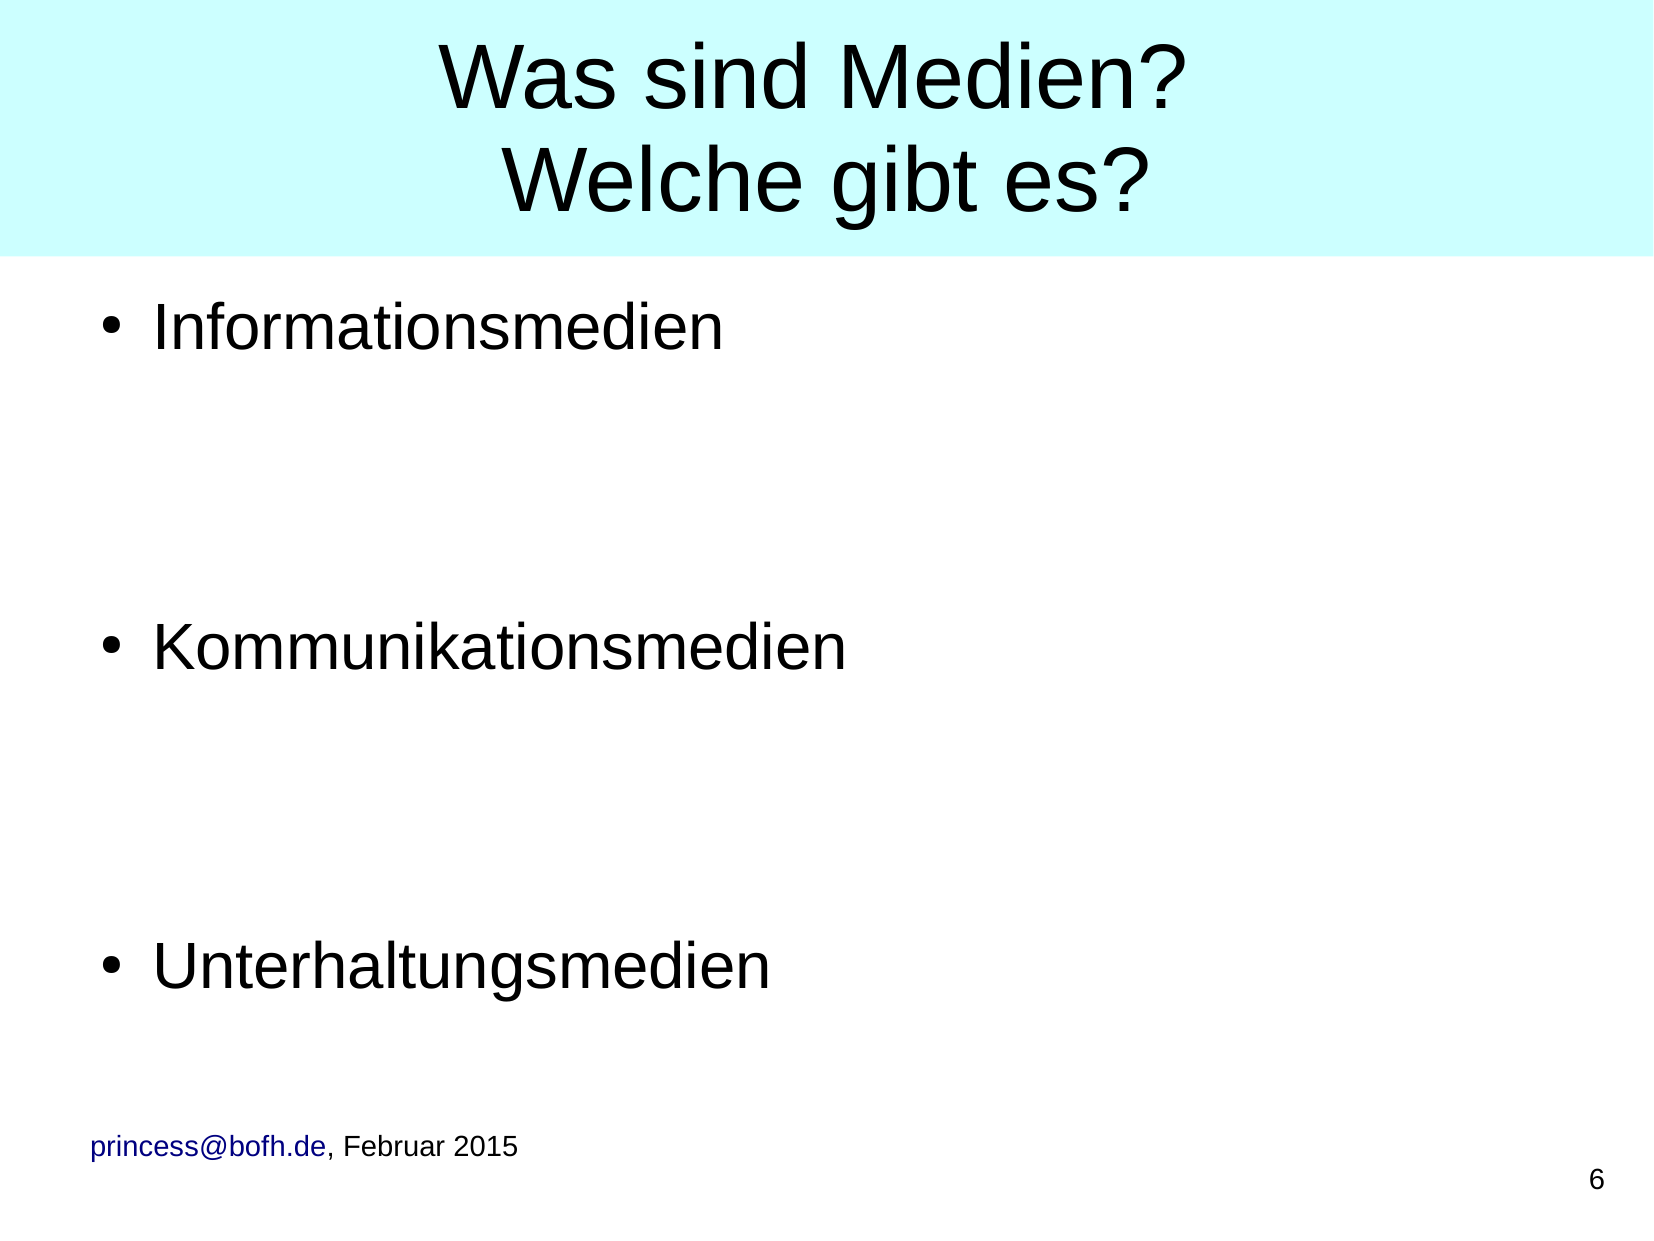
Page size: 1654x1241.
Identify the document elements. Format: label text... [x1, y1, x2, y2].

title Was sind Medien? Welche gibt es? [0, 0, 1654, 257]
list Informationsmedien Kommunikationsmedien Unterhaltungsmedien [82, 290, 1571, 1010]
